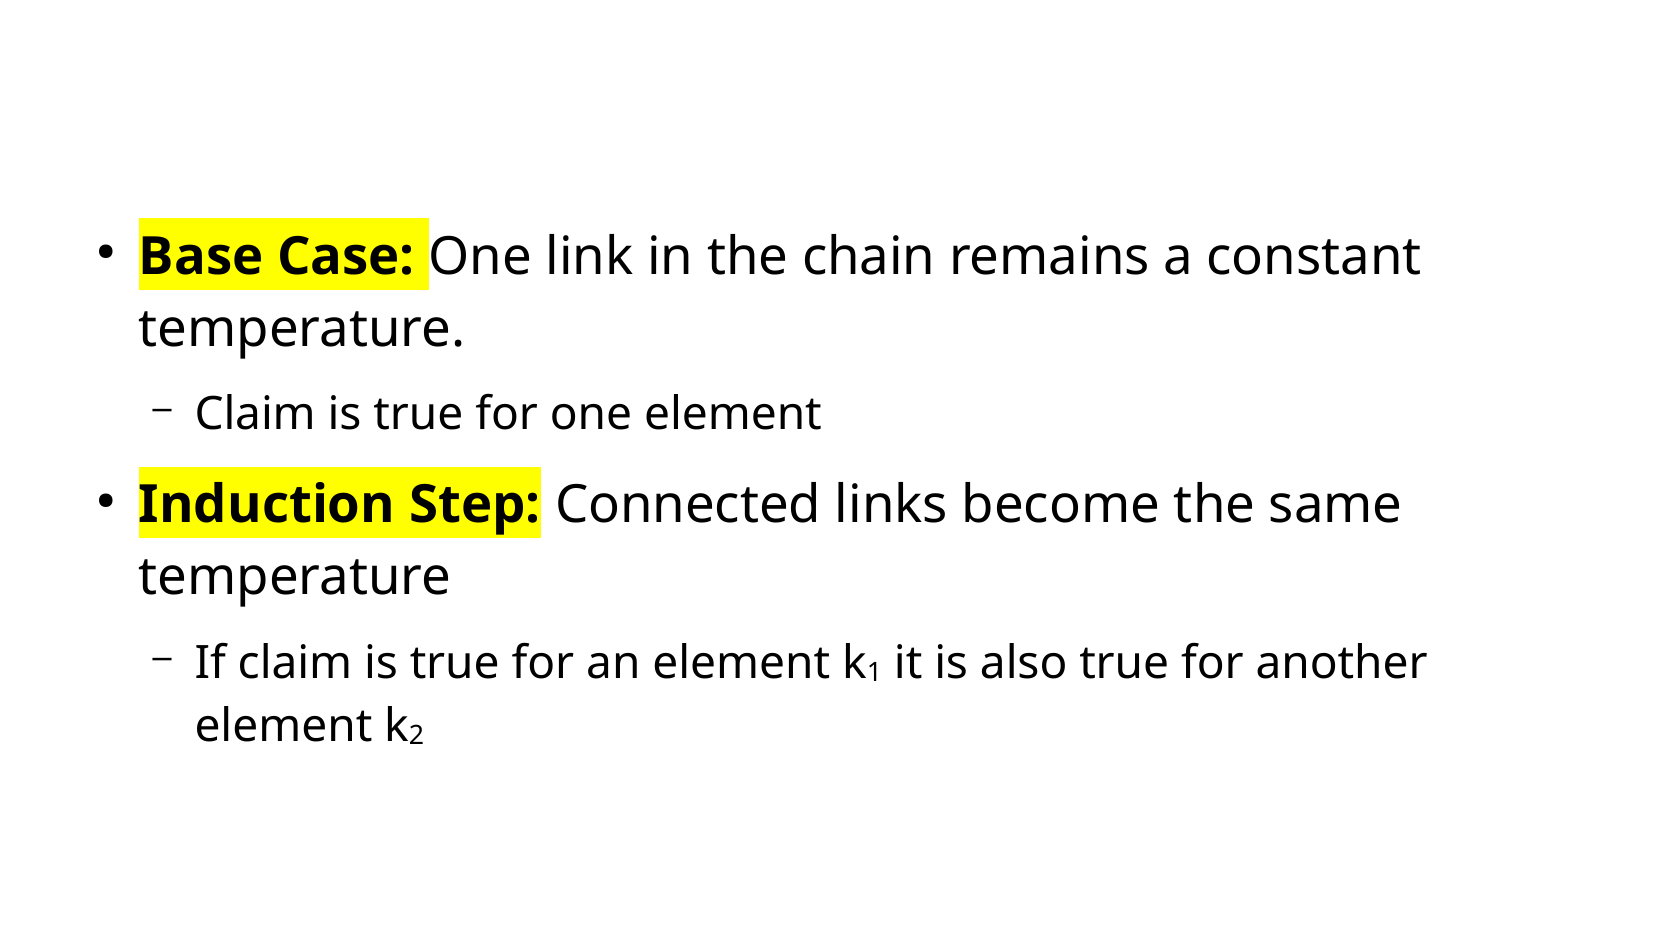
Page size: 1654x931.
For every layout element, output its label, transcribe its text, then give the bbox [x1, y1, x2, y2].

list Base Case: One link in the chain remains a constant temperature. Claim is true for one element Induction Step: Connected links become the same temperature If claim is true for an element k1 it is also true for another element k2 [82, 217, 1571, 758]
